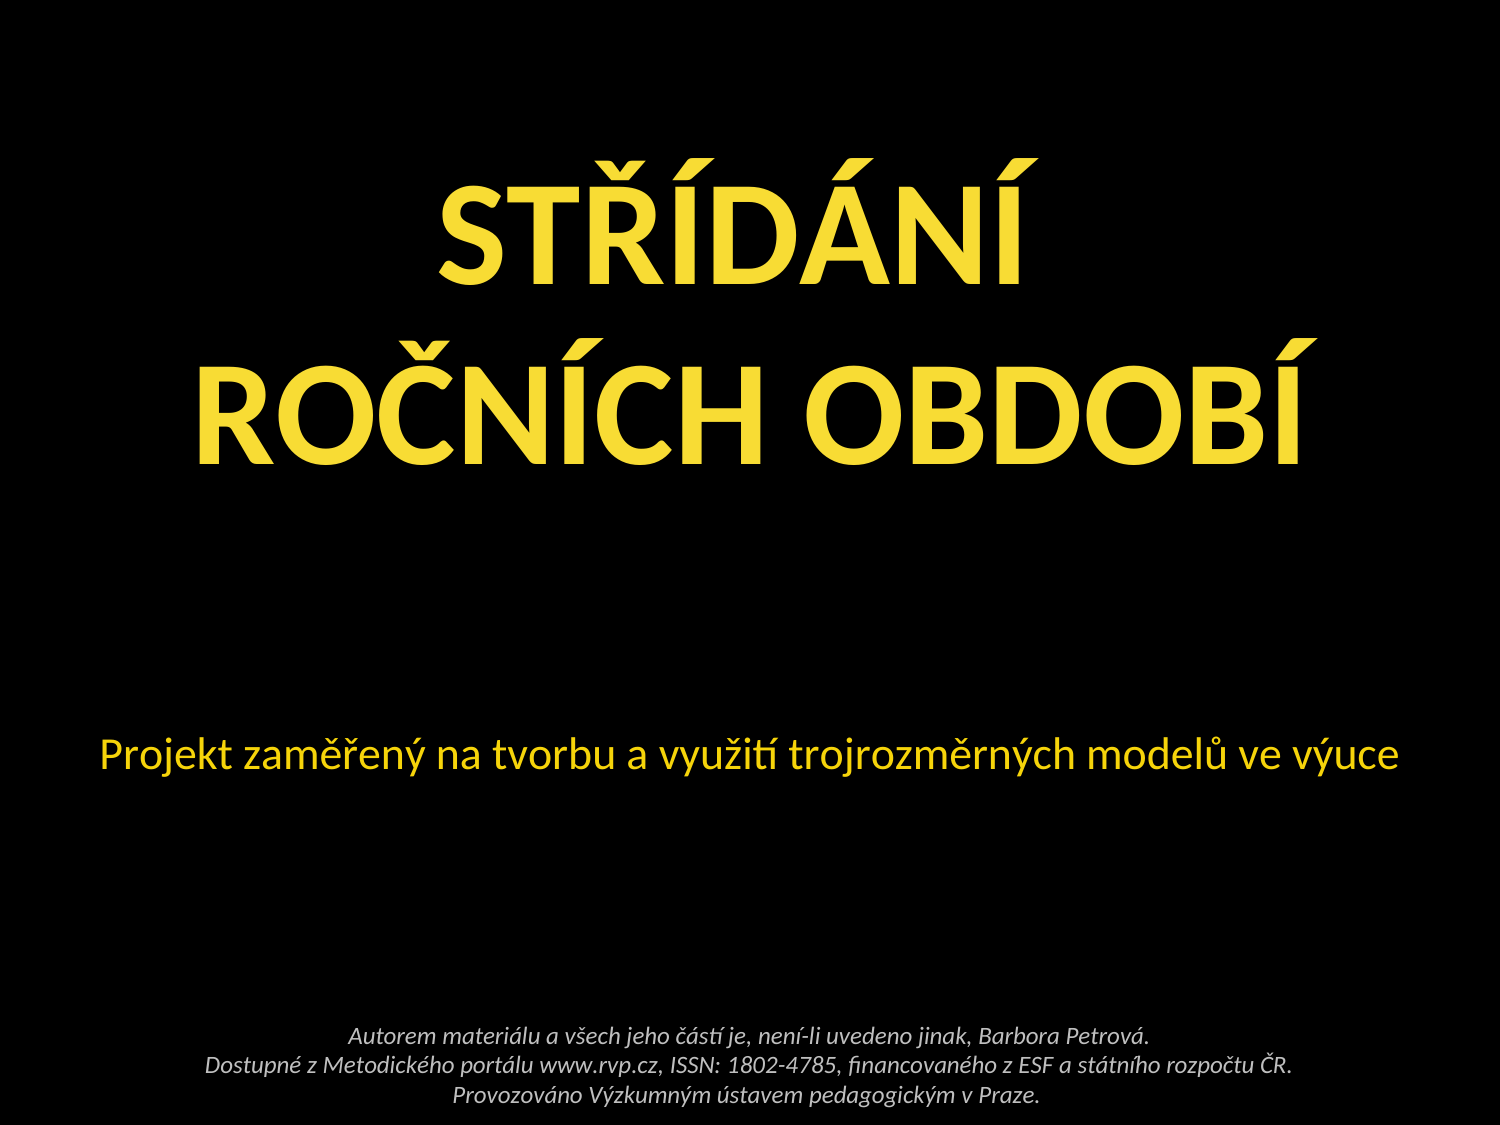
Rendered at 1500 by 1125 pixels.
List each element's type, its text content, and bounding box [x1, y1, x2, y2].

text_box Autorem materiálu a všech jeho částí je, není-li uvedeno jinak, Barbora Petrová. Dostupné z Metodického portálu www.rvp.cz, ISSN: 1802-4785, financovaného z ESF a státního rozpočtu ČR. Provozováno Výzkumným ústavem pedagogickým v Praze. [0, 1011, 1500, 1117]
text_box Projekt zaměřený na tvorbu a využití trojrozměrných modelů ve výuce [0, 716, 1500, 787]
text_box STŘÍDÁNÍ ROČNÍCH OBDOBÍ [0, 125, 1500, 504]
